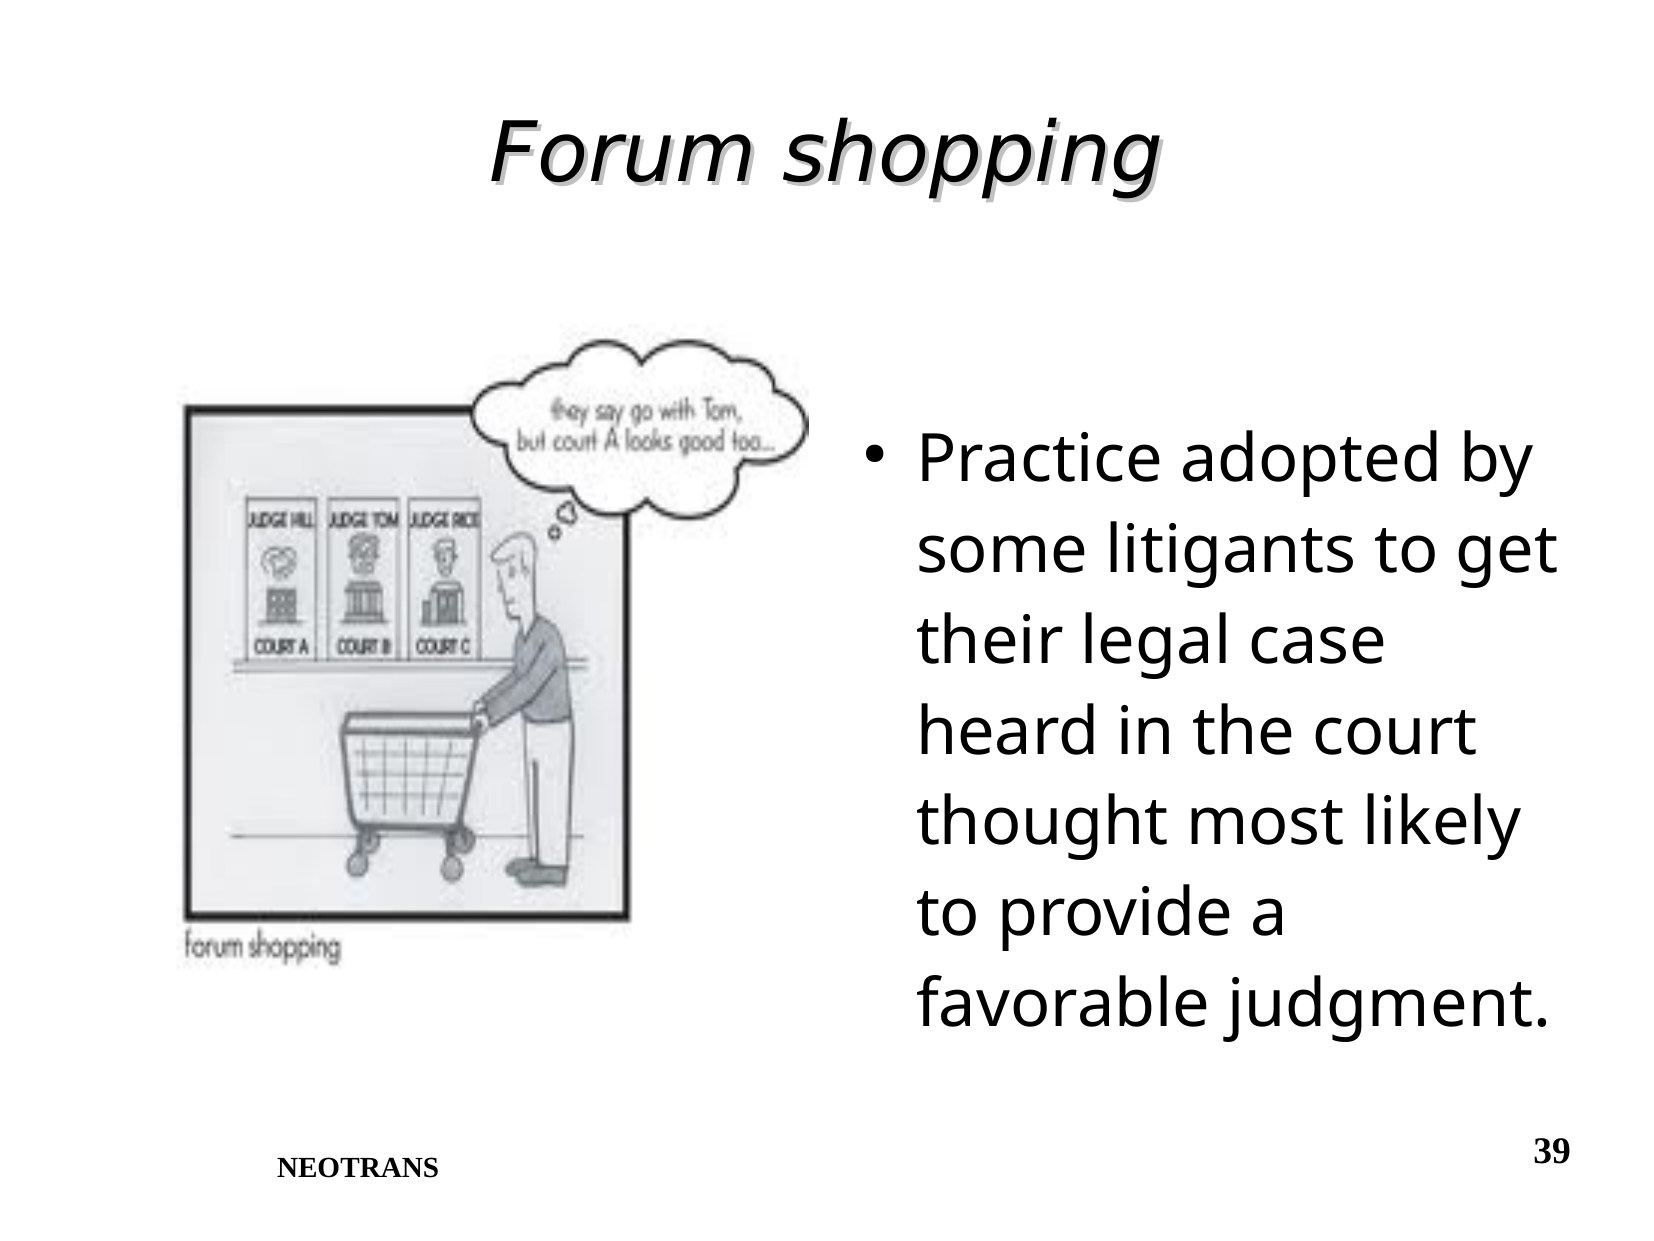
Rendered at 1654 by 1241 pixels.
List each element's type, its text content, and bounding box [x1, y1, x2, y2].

list Practice adopted by some litigants to get their legal case heard in the court thought most likely to provide a favorable judgment. [845, 290, 1572, 1094]
title Forum shopping [82, 49, 1571, 257]
picture [82, 295, 809, 1093]
